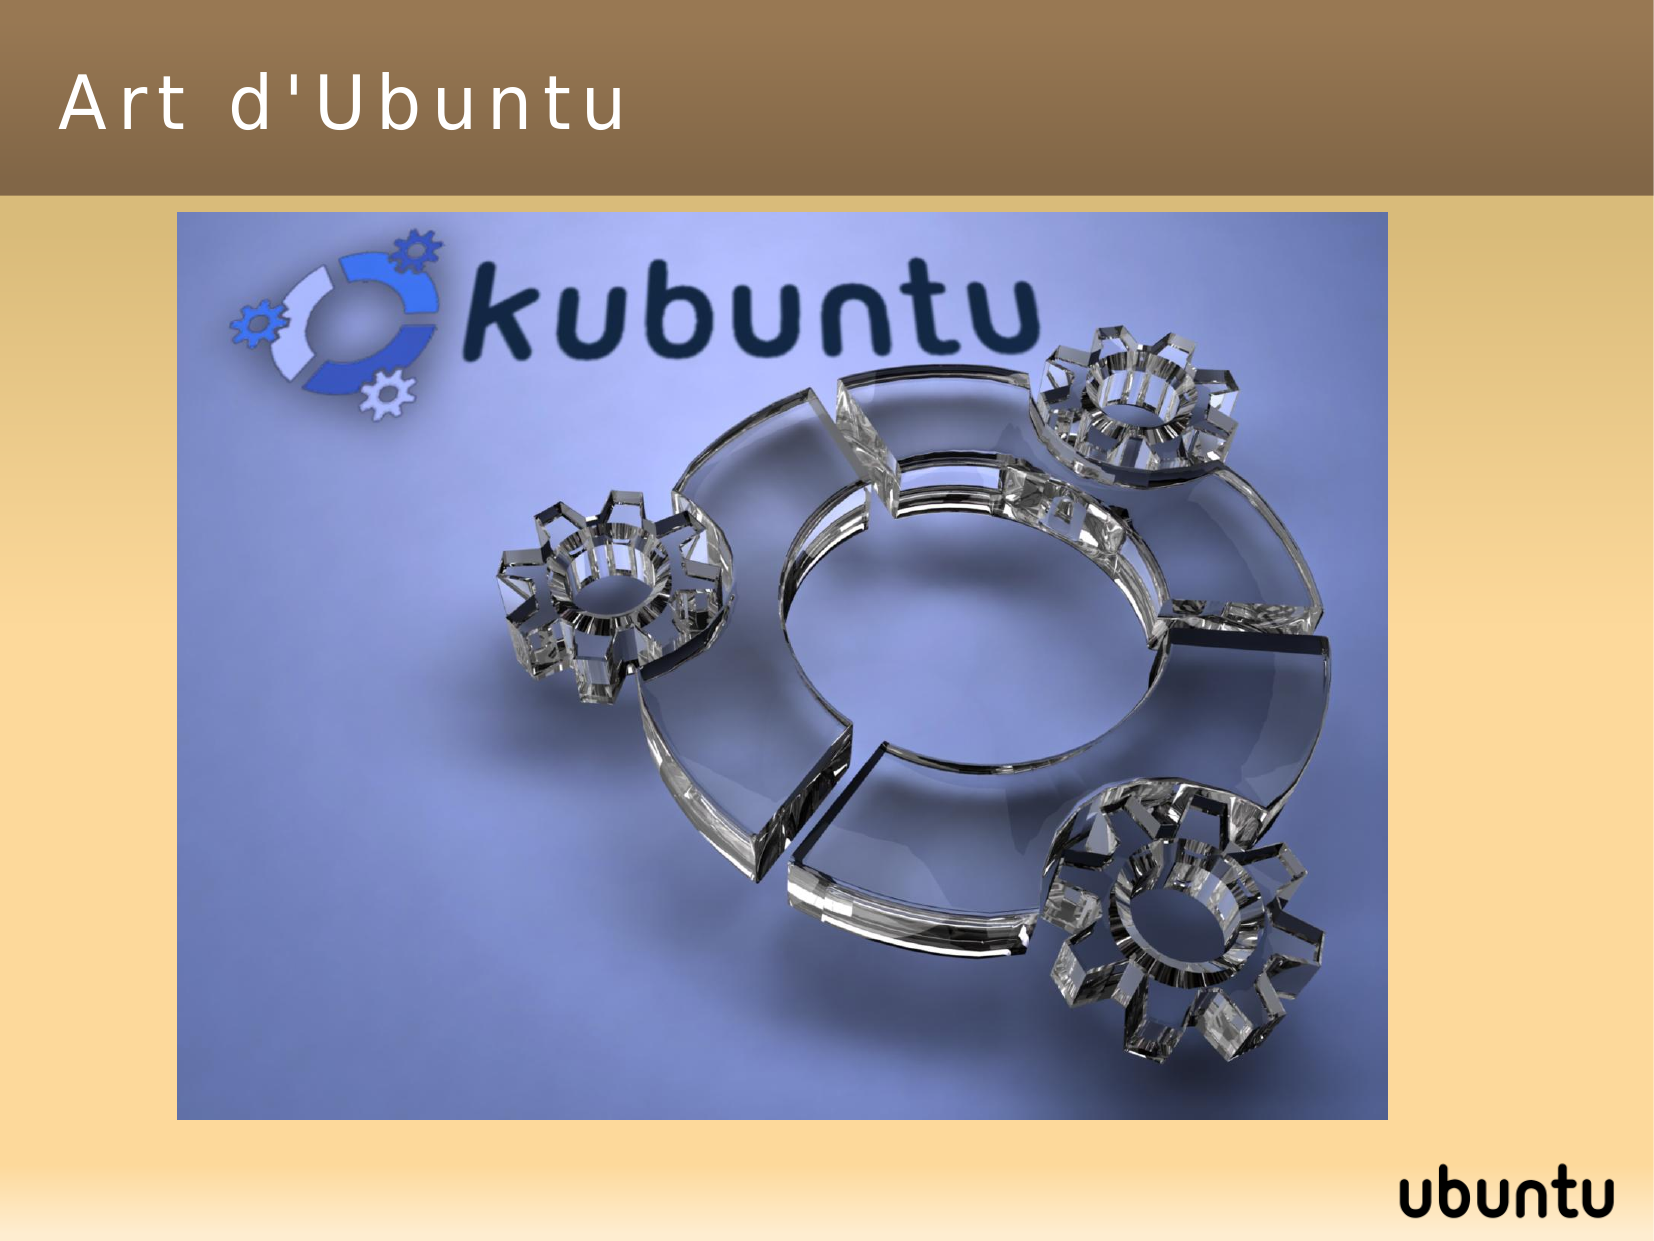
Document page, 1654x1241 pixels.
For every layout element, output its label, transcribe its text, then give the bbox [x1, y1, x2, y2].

picture [0, 0, 1654, 1241]
title Art d'Ubuntu [59, 29, 1595, 178]
